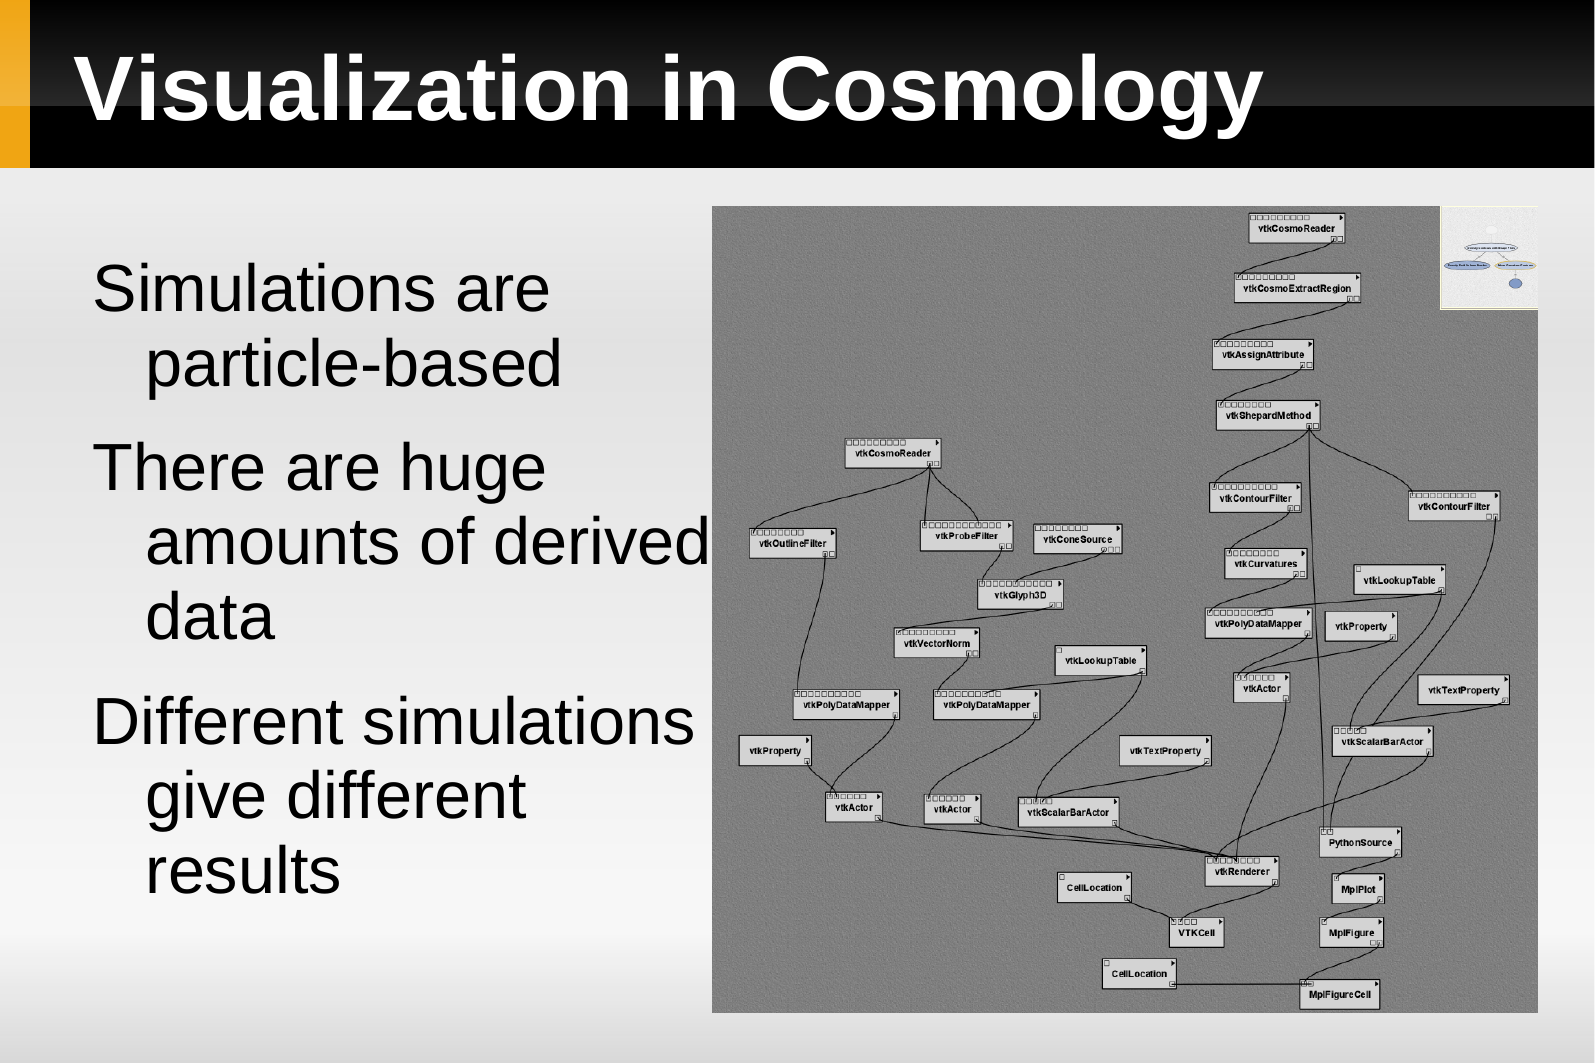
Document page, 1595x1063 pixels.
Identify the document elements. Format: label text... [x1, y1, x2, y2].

title Visualization in Cosmology [74, 7, 1510, 171]
picture [0, 0, 1595, 1063]
list Simulations are particle-based There are huge amounts of derived data Different simulations give different results [75, 250, 712, 938]
